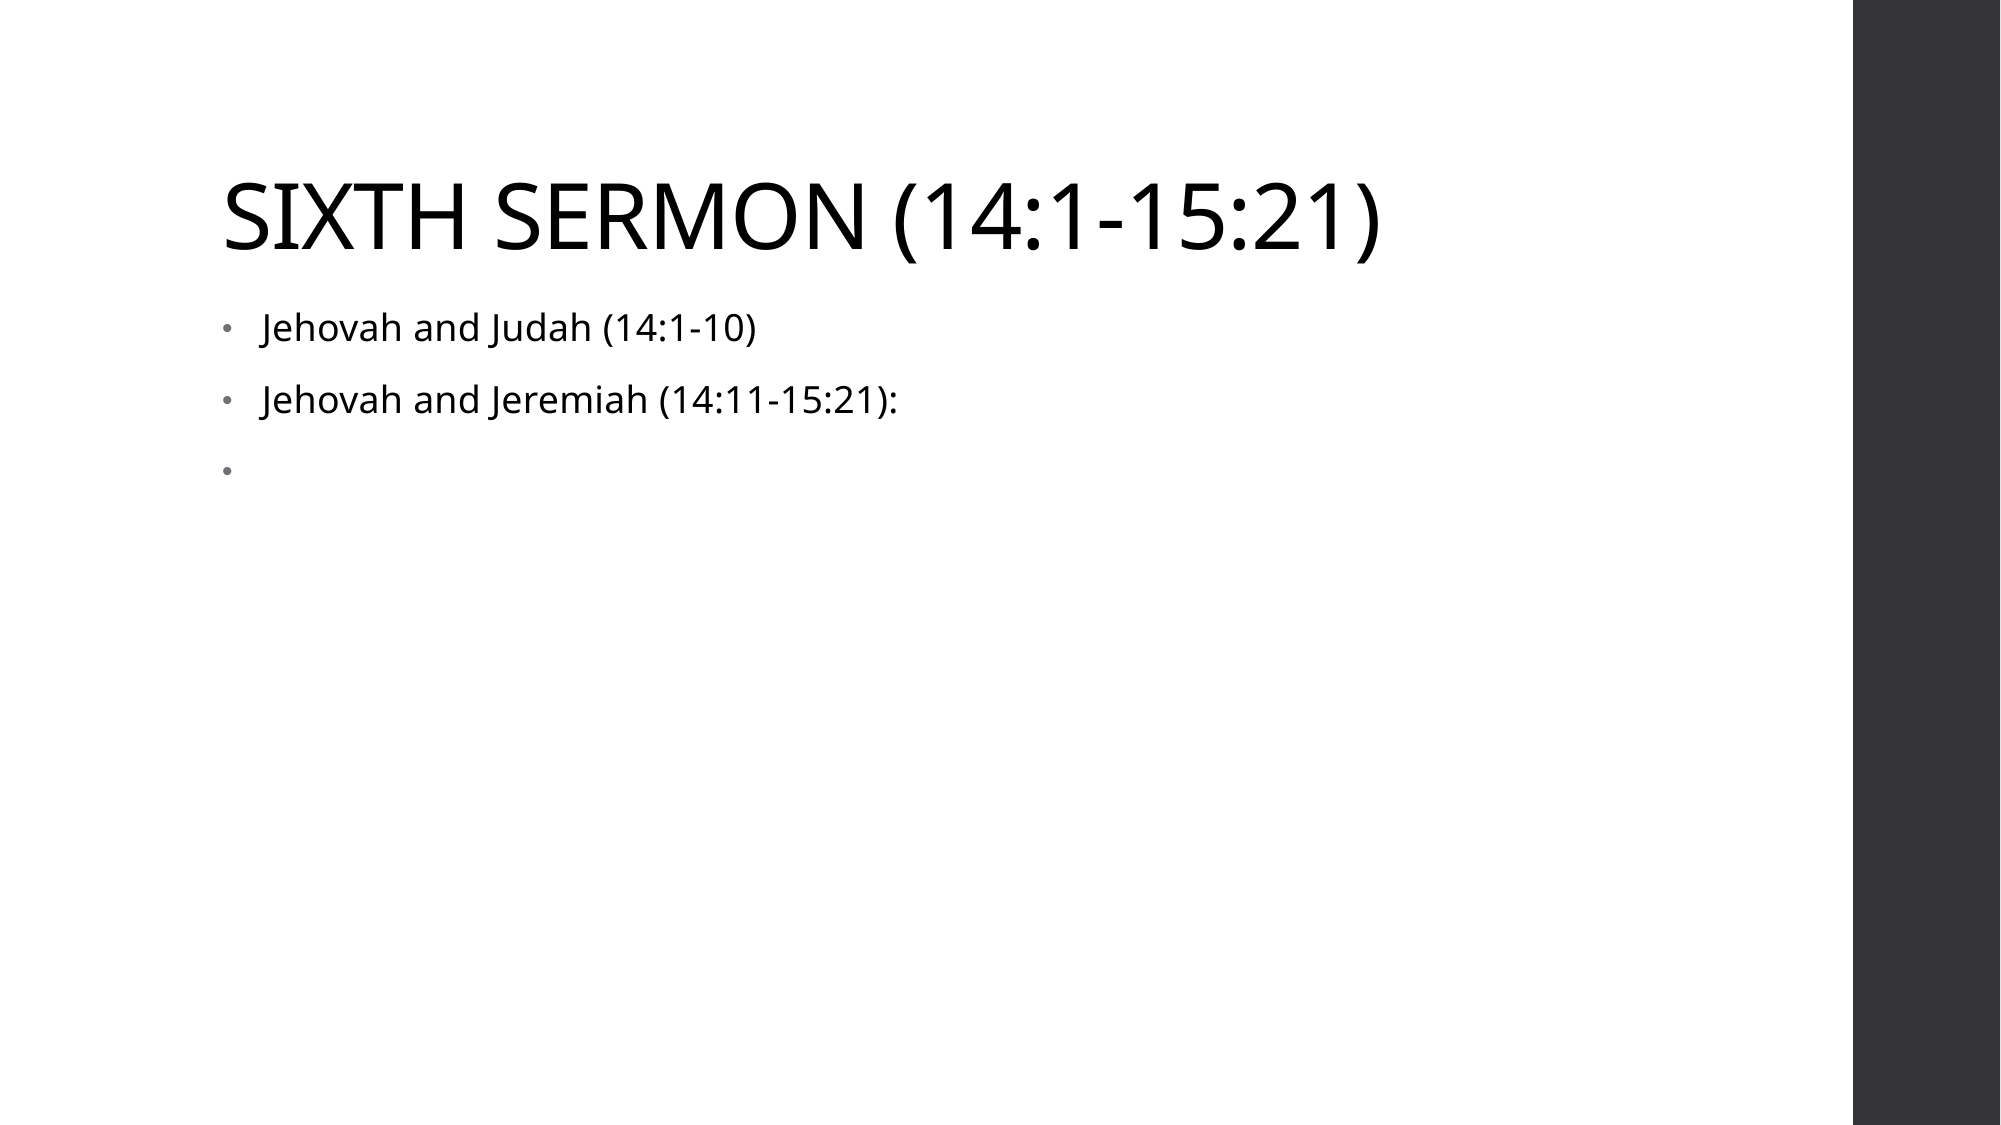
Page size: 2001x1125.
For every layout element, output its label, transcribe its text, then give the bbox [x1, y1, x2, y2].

list Jehovah and Judah (14:1-10) Jehovah and Jeremiah (14:11-15:21): [206, 299, 1617, 1014]
title SIXTH SERMON (14:1-15:21) [206, 60, 1797, 278]
